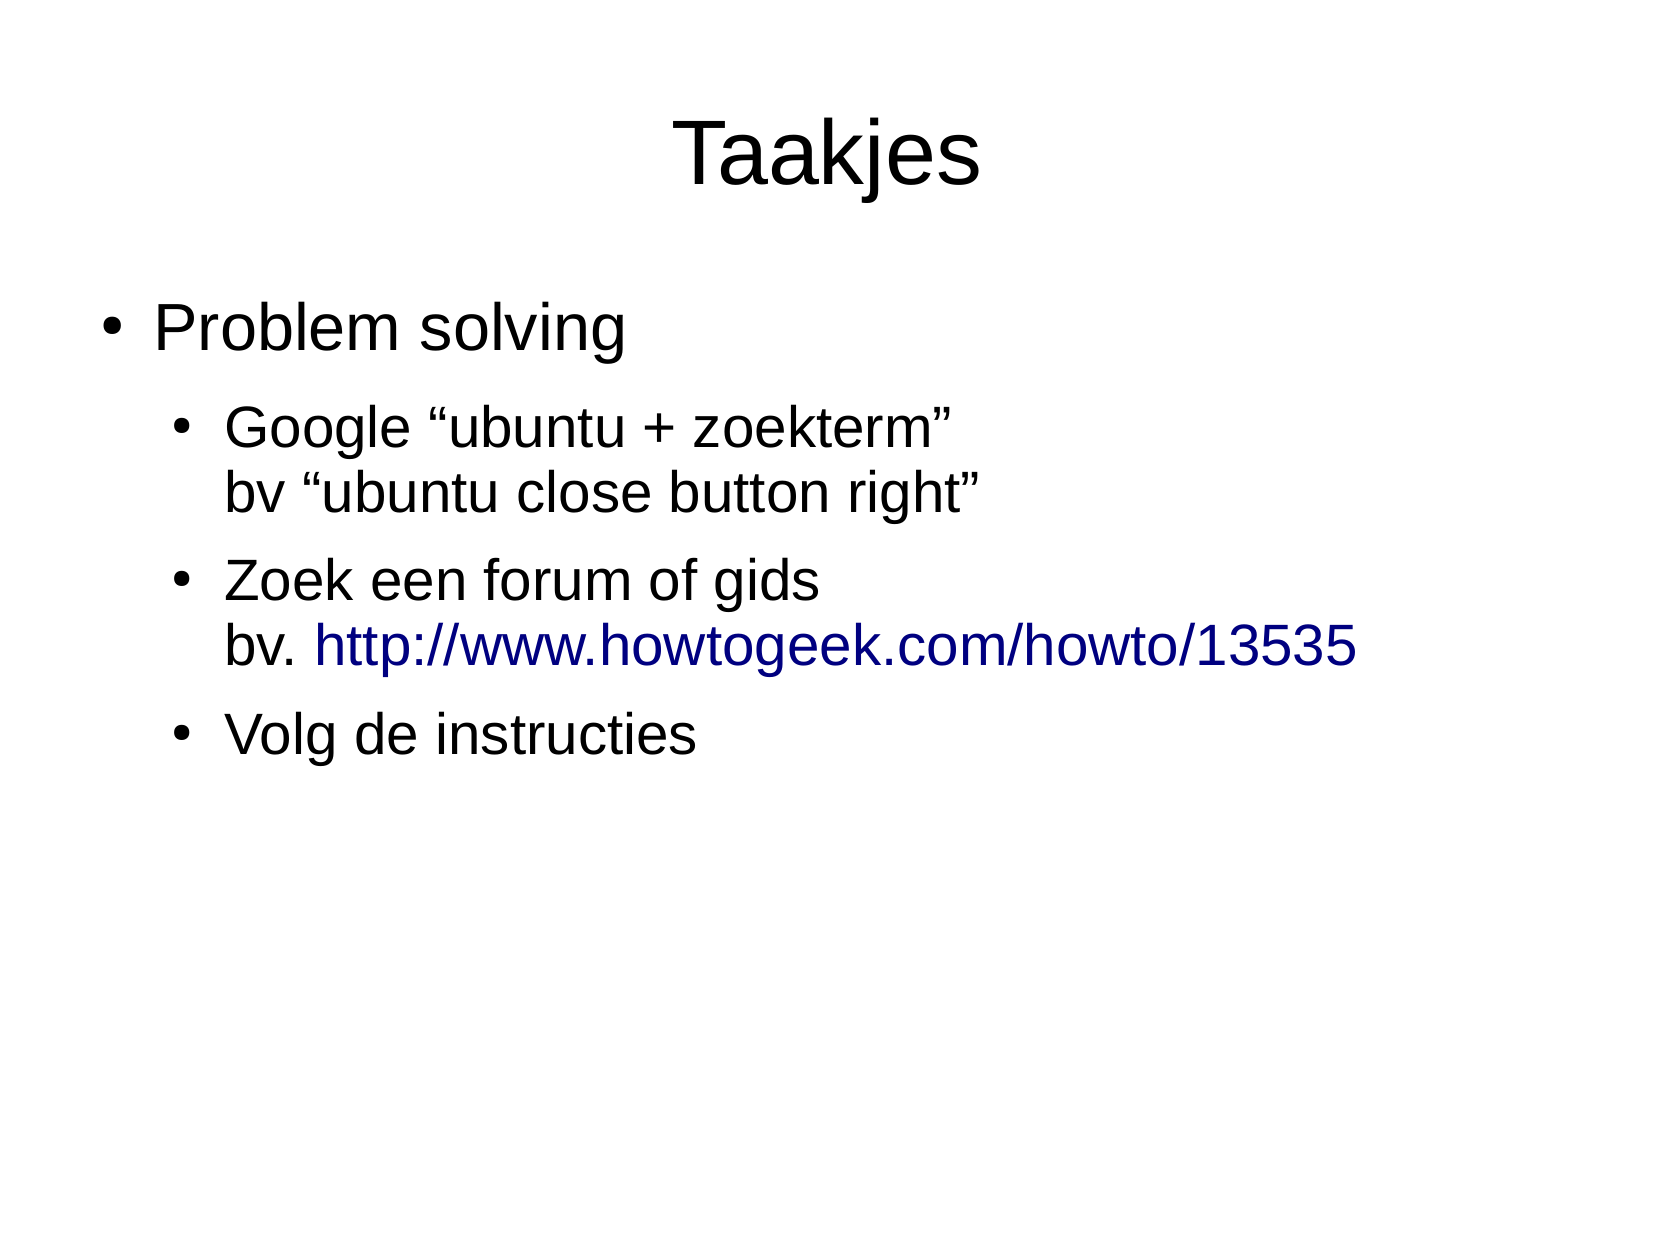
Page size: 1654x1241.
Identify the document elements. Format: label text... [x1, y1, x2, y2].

title Taakjes [82, 56, 1571, 250]
list Problem solving Google “ubuntu + zoekterm” bv “ubuntu close button right” Zoek een forum of gids bv. http://www.howtogeek.com/howto/13535 Volg de instructies [82, 290, 1571, 1109]
